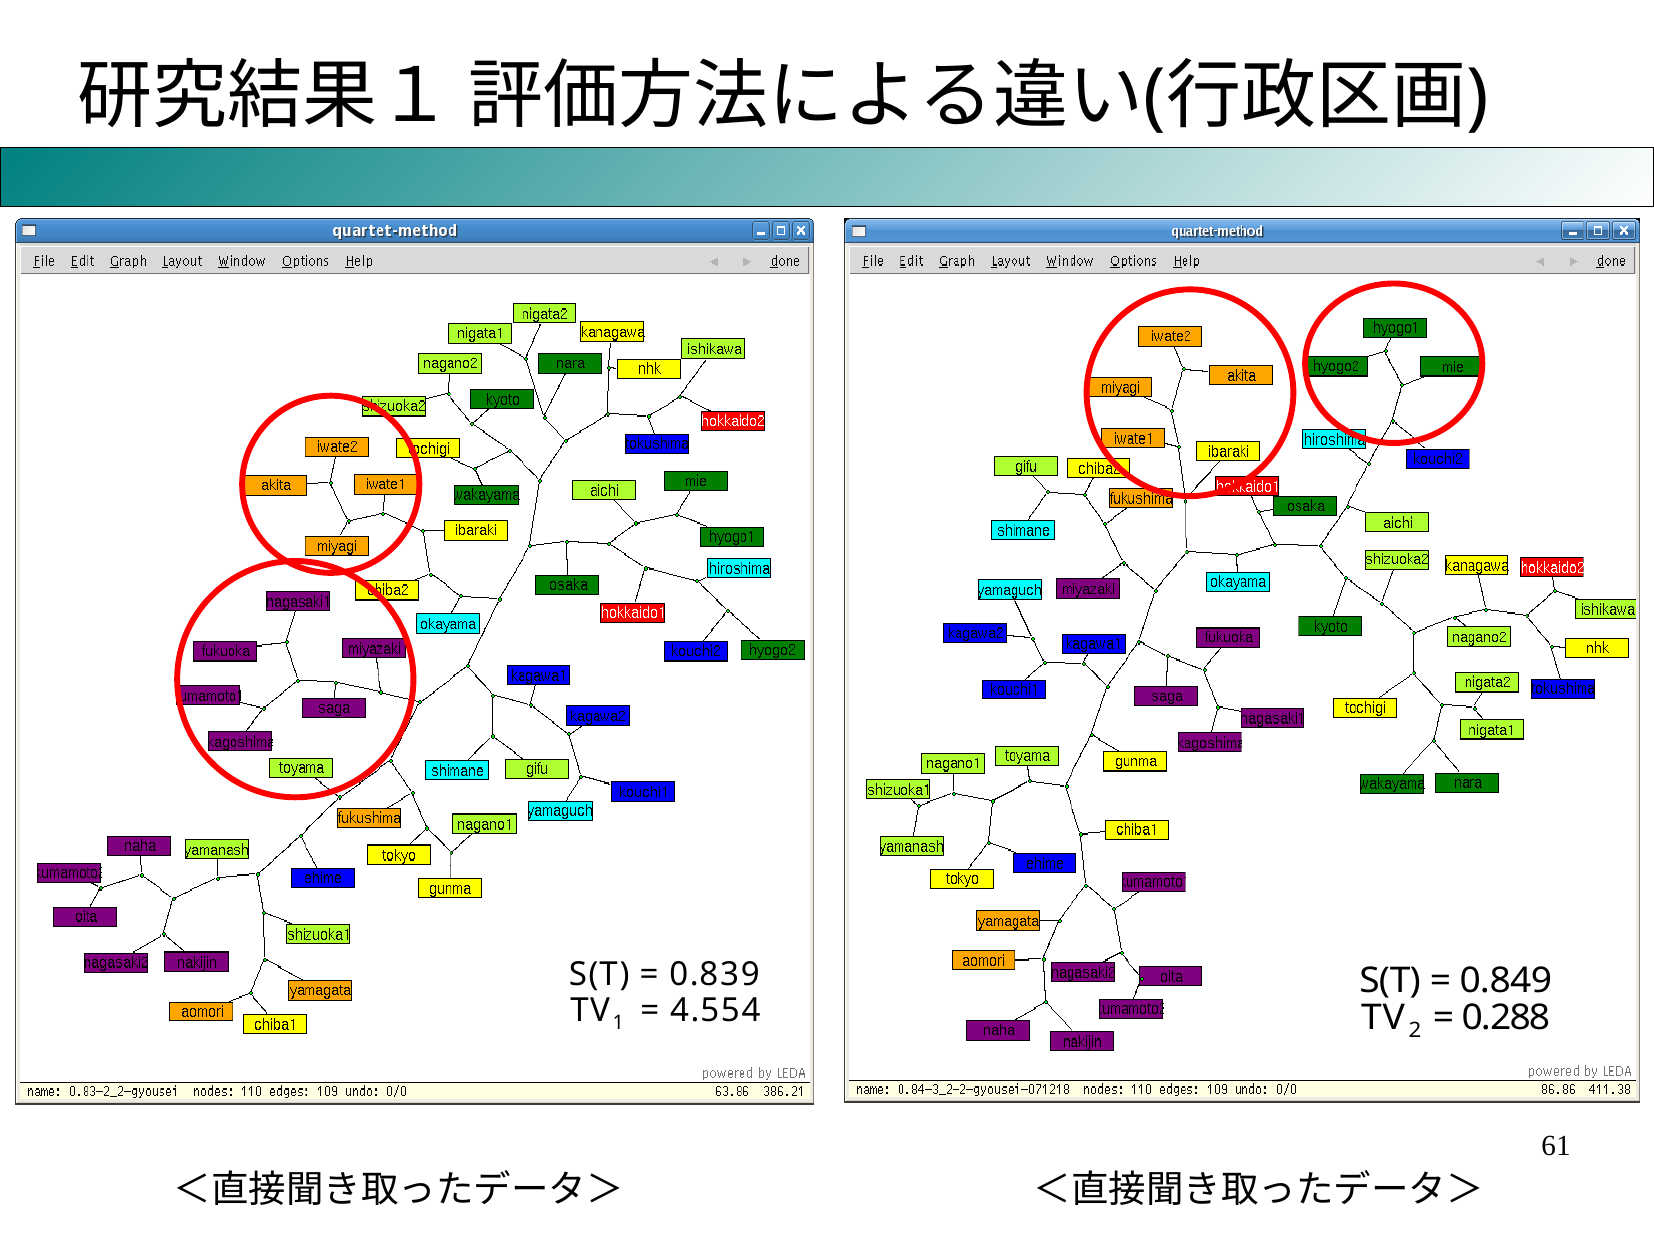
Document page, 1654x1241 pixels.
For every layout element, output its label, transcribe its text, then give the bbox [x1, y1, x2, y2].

text_box ＜直接聞き取ったデータ＞ [1033, 1151, 1485, 1211]
title 研究結果１ 評価方法による違い(行政区画) [77, 29, 1654, 149]
chart [1352, 962, 1558, 1041]
picture [15, 218, 814, 1105]
text_box ＜直接聞き取ったデータ＞ [173, 1151, 625, 1211]
chart [562, 955, 768, 1034]
picture [844, 218, 1642, 1105]
